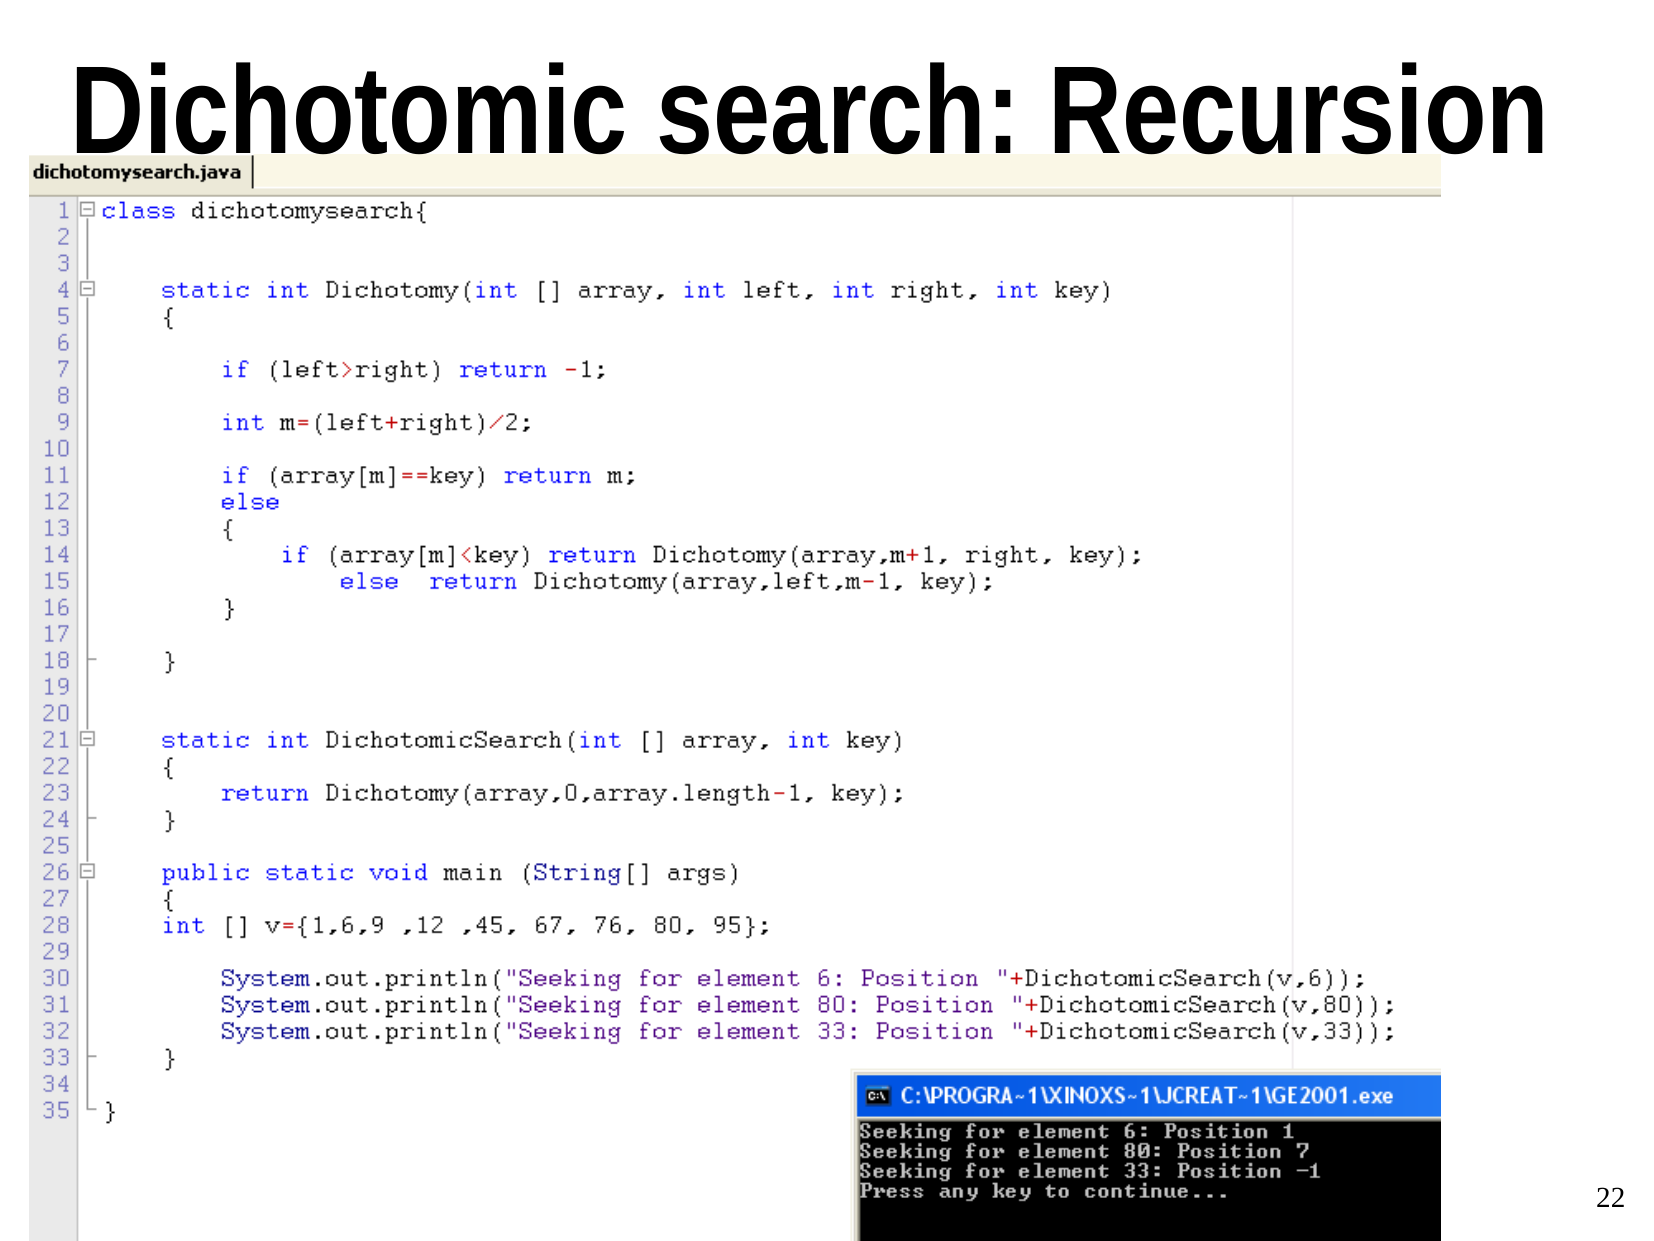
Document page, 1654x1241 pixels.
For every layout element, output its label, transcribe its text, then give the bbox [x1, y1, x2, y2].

text_box Dichotomic search: Recursion [55, 29, 1565, 188]
picture [29, 154, 1441, 1241]
